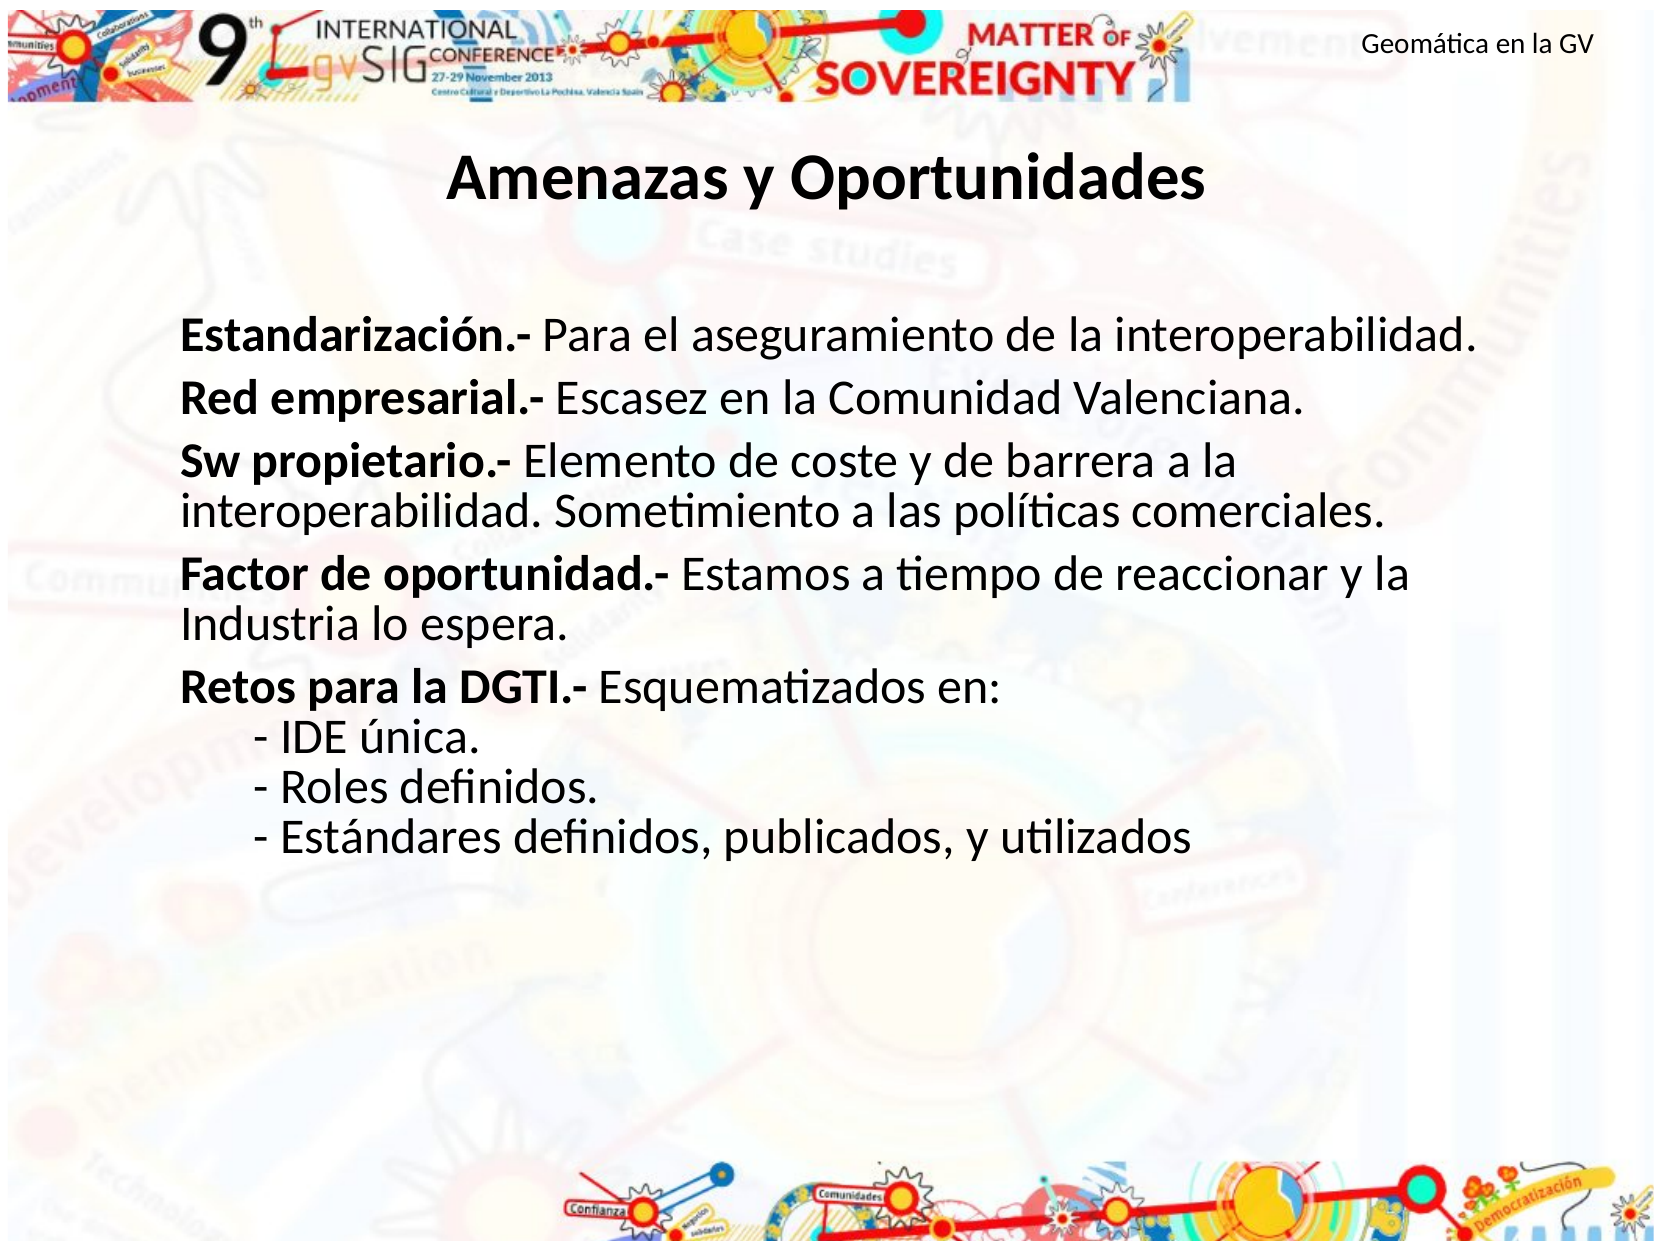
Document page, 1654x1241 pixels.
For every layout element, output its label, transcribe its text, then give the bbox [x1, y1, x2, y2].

picture [7, 10, 1654, 1241]
text_box Geomática en la GV [1346, 23, 1654, 73]
title Amenazas y Oportunidades [82, 129, 1571, 237]
text_box Estandarización.- Para el aseguramiento de la interoperabilidad. Red empresarial.- Escasez en la Comunidad Valenciana. Sw propietario.- Elemento de coste y de barrera a la interoperabilidad. Sometimiento a las políticas comerciales. Factor de oportunidad.- Estamos a tiempo de reaccionar y la Industria lo espera. Retos para la DGTI.- Esquematizados en: - IDE única. - Roles definidos. - Estándares definidos, publicados, y utilizados [165, 307, 1548, 1137]
